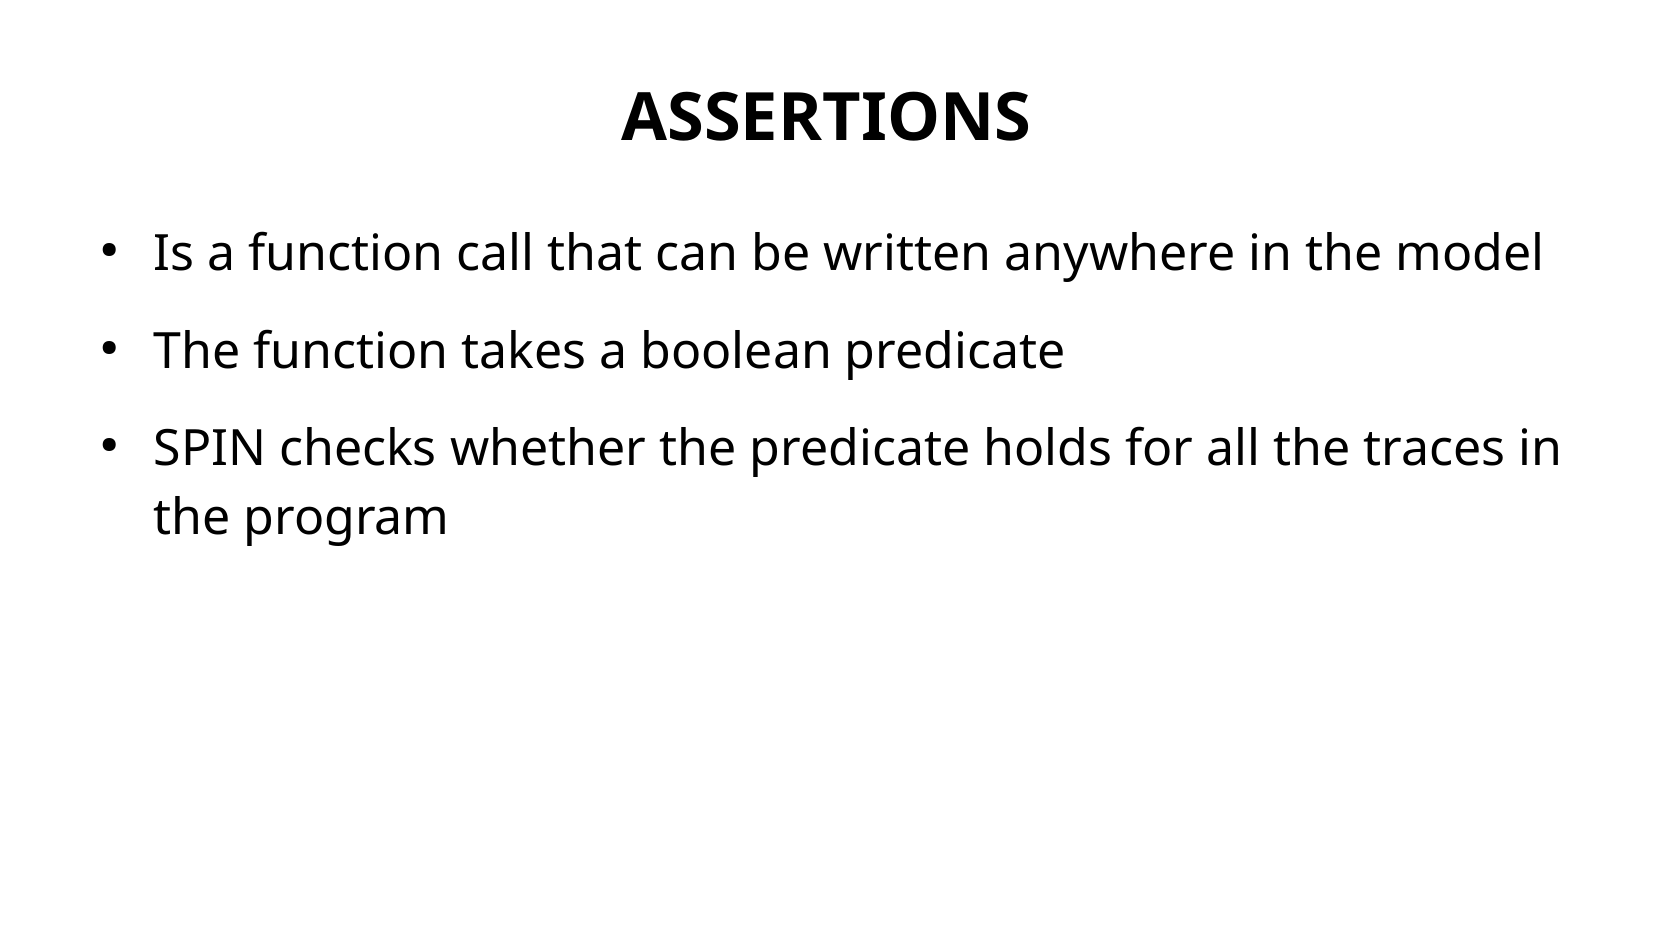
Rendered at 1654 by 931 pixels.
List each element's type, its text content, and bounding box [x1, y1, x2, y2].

list Is a function call that can be written anywhere in the model The function takes a boolean predicate SPIN checks whether the predicate holds for all the traces in the program [82, 217, 1571, 757]
title ASSERTIONS [82, 36, 1571, 193]
